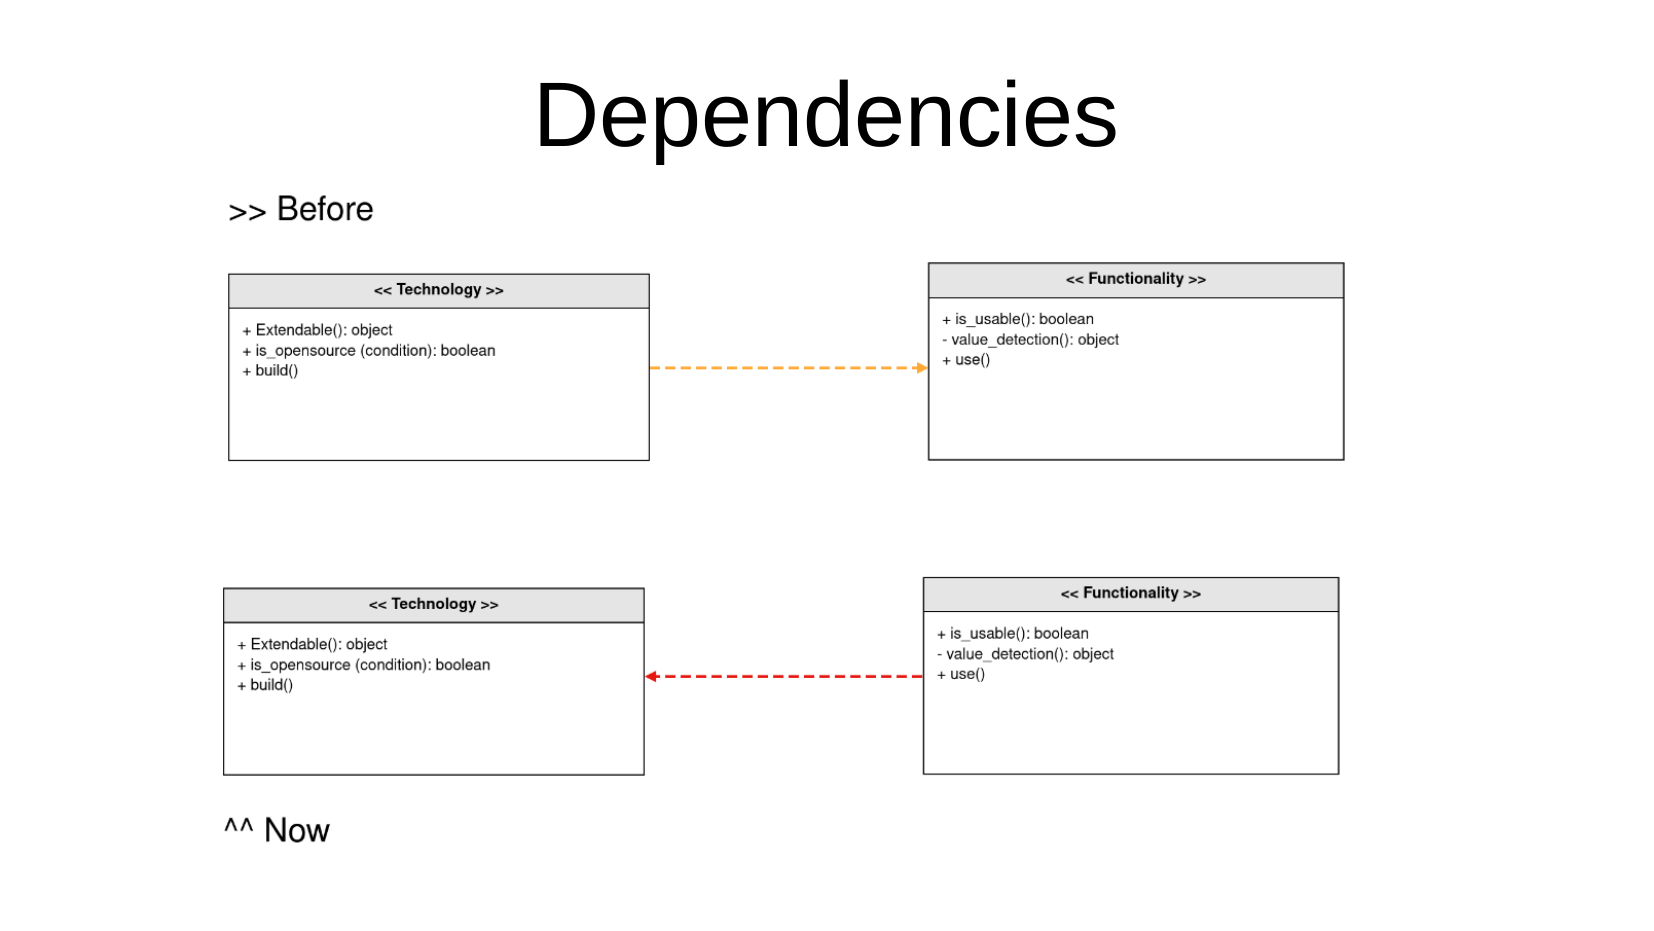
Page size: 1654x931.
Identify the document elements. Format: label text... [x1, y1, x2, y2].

picture [182, 177, 1388, 861]
title Dependencies [82, 37, 1571, 193]
